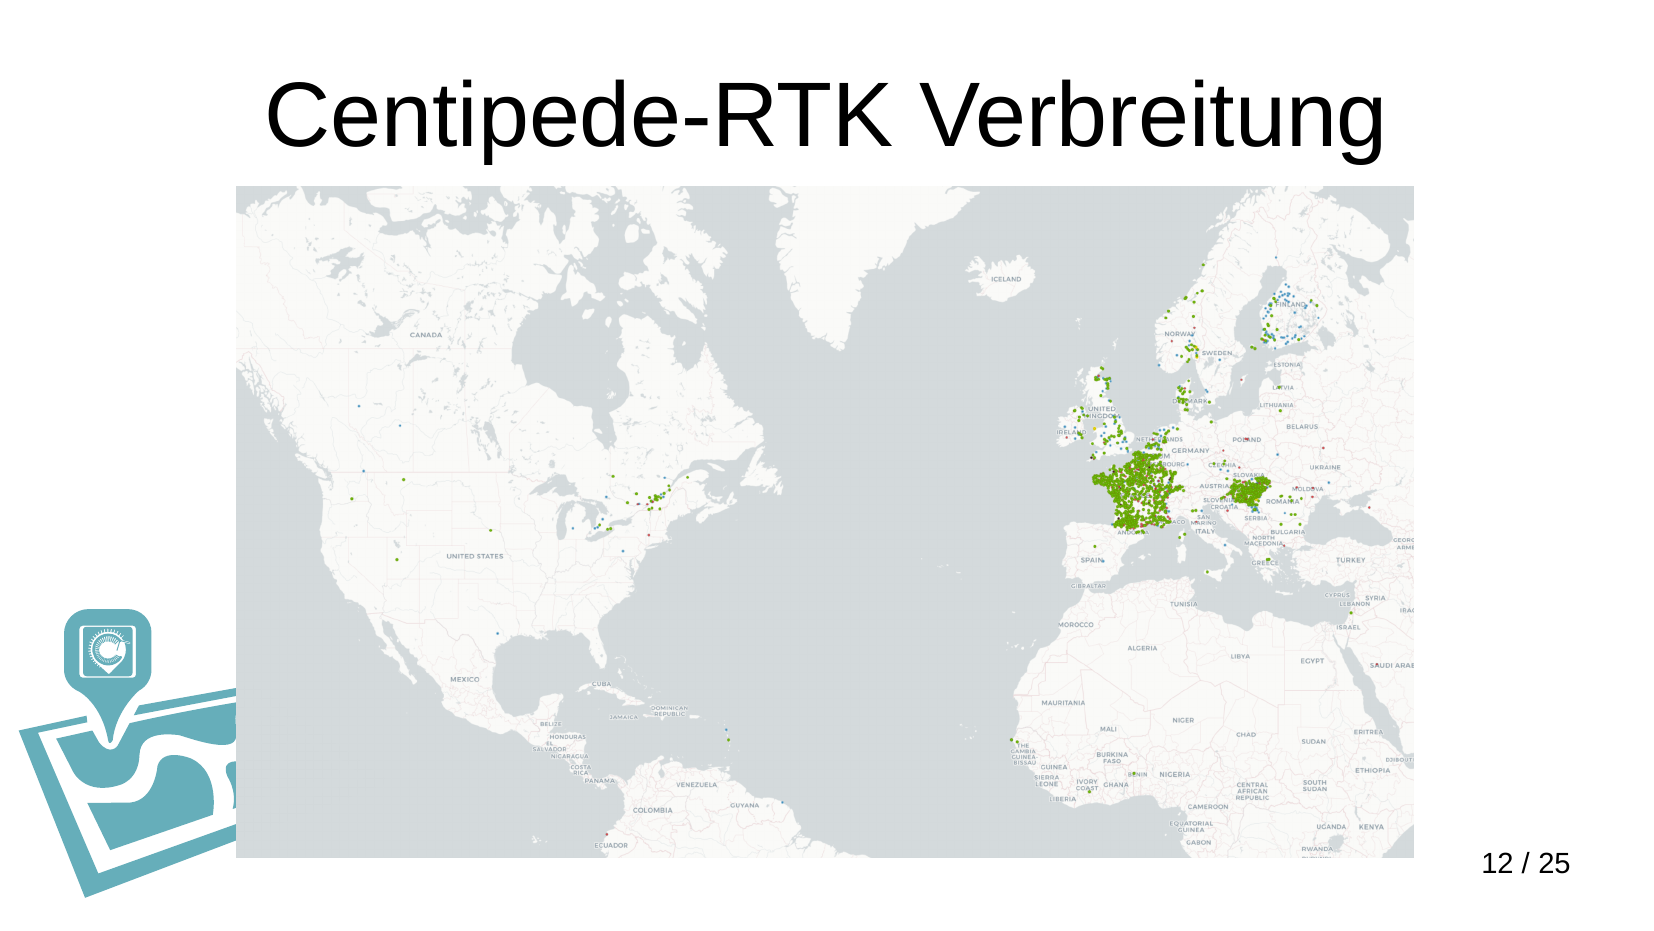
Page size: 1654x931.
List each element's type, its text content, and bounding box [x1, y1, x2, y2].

title Centipede-RTK Verbreitung [82, 37, 1571, 193]
picture [236, 186, 1414, 858]
